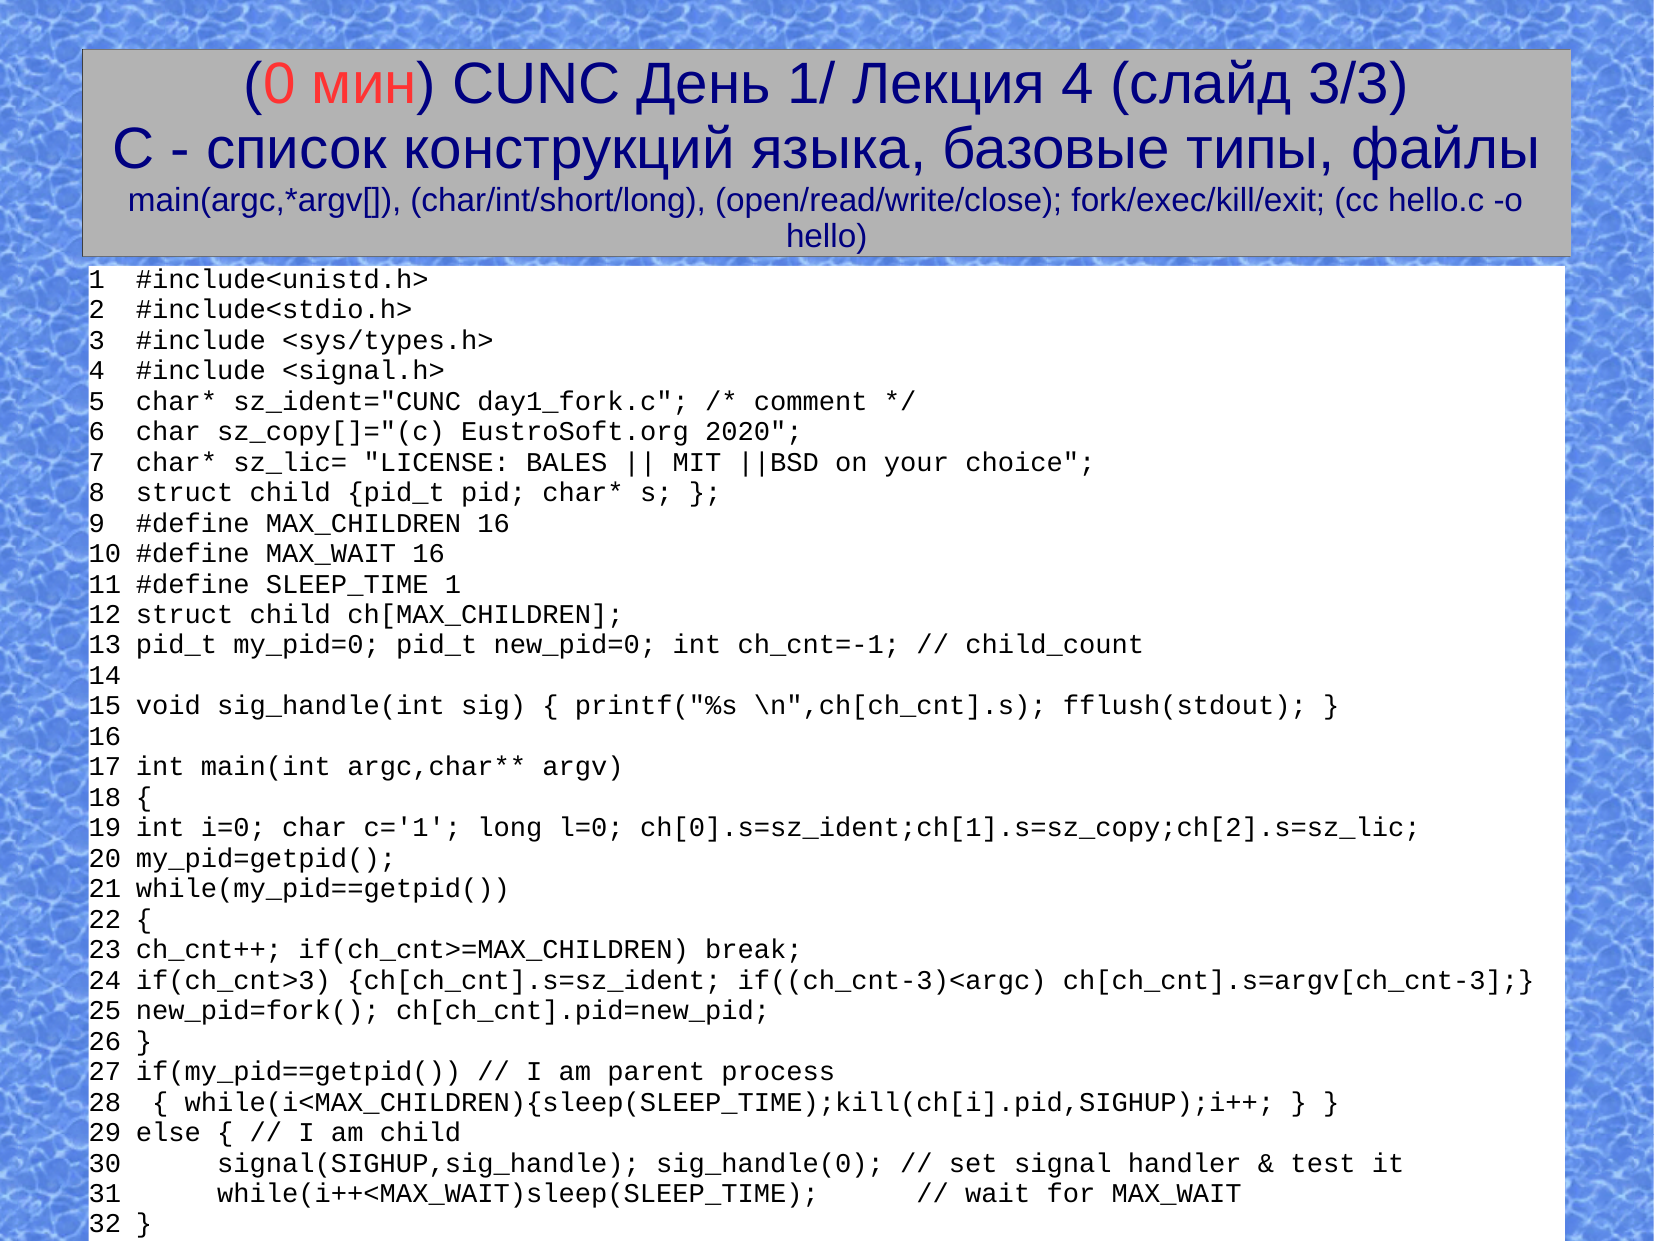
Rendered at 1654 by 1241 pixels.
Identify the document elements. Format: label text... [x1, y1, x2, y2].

picture [0, 0, 1654, 1241]
title (0 мин) CUNC День 1/ Лекция 4 (слайд 3/3) C - список конструкций языка, базовые типы, файлы main(argc,*argv[]), (char/int/short/long), (open/read/write/close); fork/exec/kill/exit; (cc hello.c -o hello) [82, 49, 1571, 257]
text_box #include<unistd.h> #include<stdio.h> #include <sys/types.h> #include <signal.h> char* sz_ident="CUNC day1_fork.c"; /* comment */ char sz_copy[]="(c) EustroSoft.org 2020"; char* sz_lic= "LICENSE: BALES || MIT ||BSD on your choice"; struct child {pid_t pid; char* s; }; #define MAX_CHILDREN 16 #define MAX_WAIT 16 #define SLEEP_TIME 1 struct child ch[MAX_CHILDREN]; pid_t my_pid=0; pid_t new_pid=0; int ch_cnt=-1; // child_count void sig_handle(int sig) { printf("%s \n",ch[ch_cnt].s); fflush(stdout); } int main(int argc,char** argv) { int i=0; char c='1'; long l=0; ch[0].s=sz_ident;ch[1].s=sz_copy;ch[2].s=sz_lic; my_pid=getpid(); while(my_pid==getpid()) { ch_cnt++; if(ch_cnt>=MAX_CHILDREN) break; if(ch_cnt>3) {ch[ch_cnt].s=sz_ident; if((ch_cnt-3)<argc) ch[ch_cnt].s=argv[ch_cnt-3];} new_pid=fork(); ch[ch_cnt].pid=new_pid; } if(my_pid==getpid()) // I am parent process { while(i<MAX_CHILDREN){sleep(SLEEP_TIME);kill(ch[i].pid,SIGHUP);i++; } } else { // I am child signal(SIGHUP,sig_handle); sig_handle(0); // set signal handler & test it while(i++<MAX_WAIT)sleep(SLEEP_TIME); // wait for MAX_WAIT } } //main() [88, 265, 1565, 1241]
